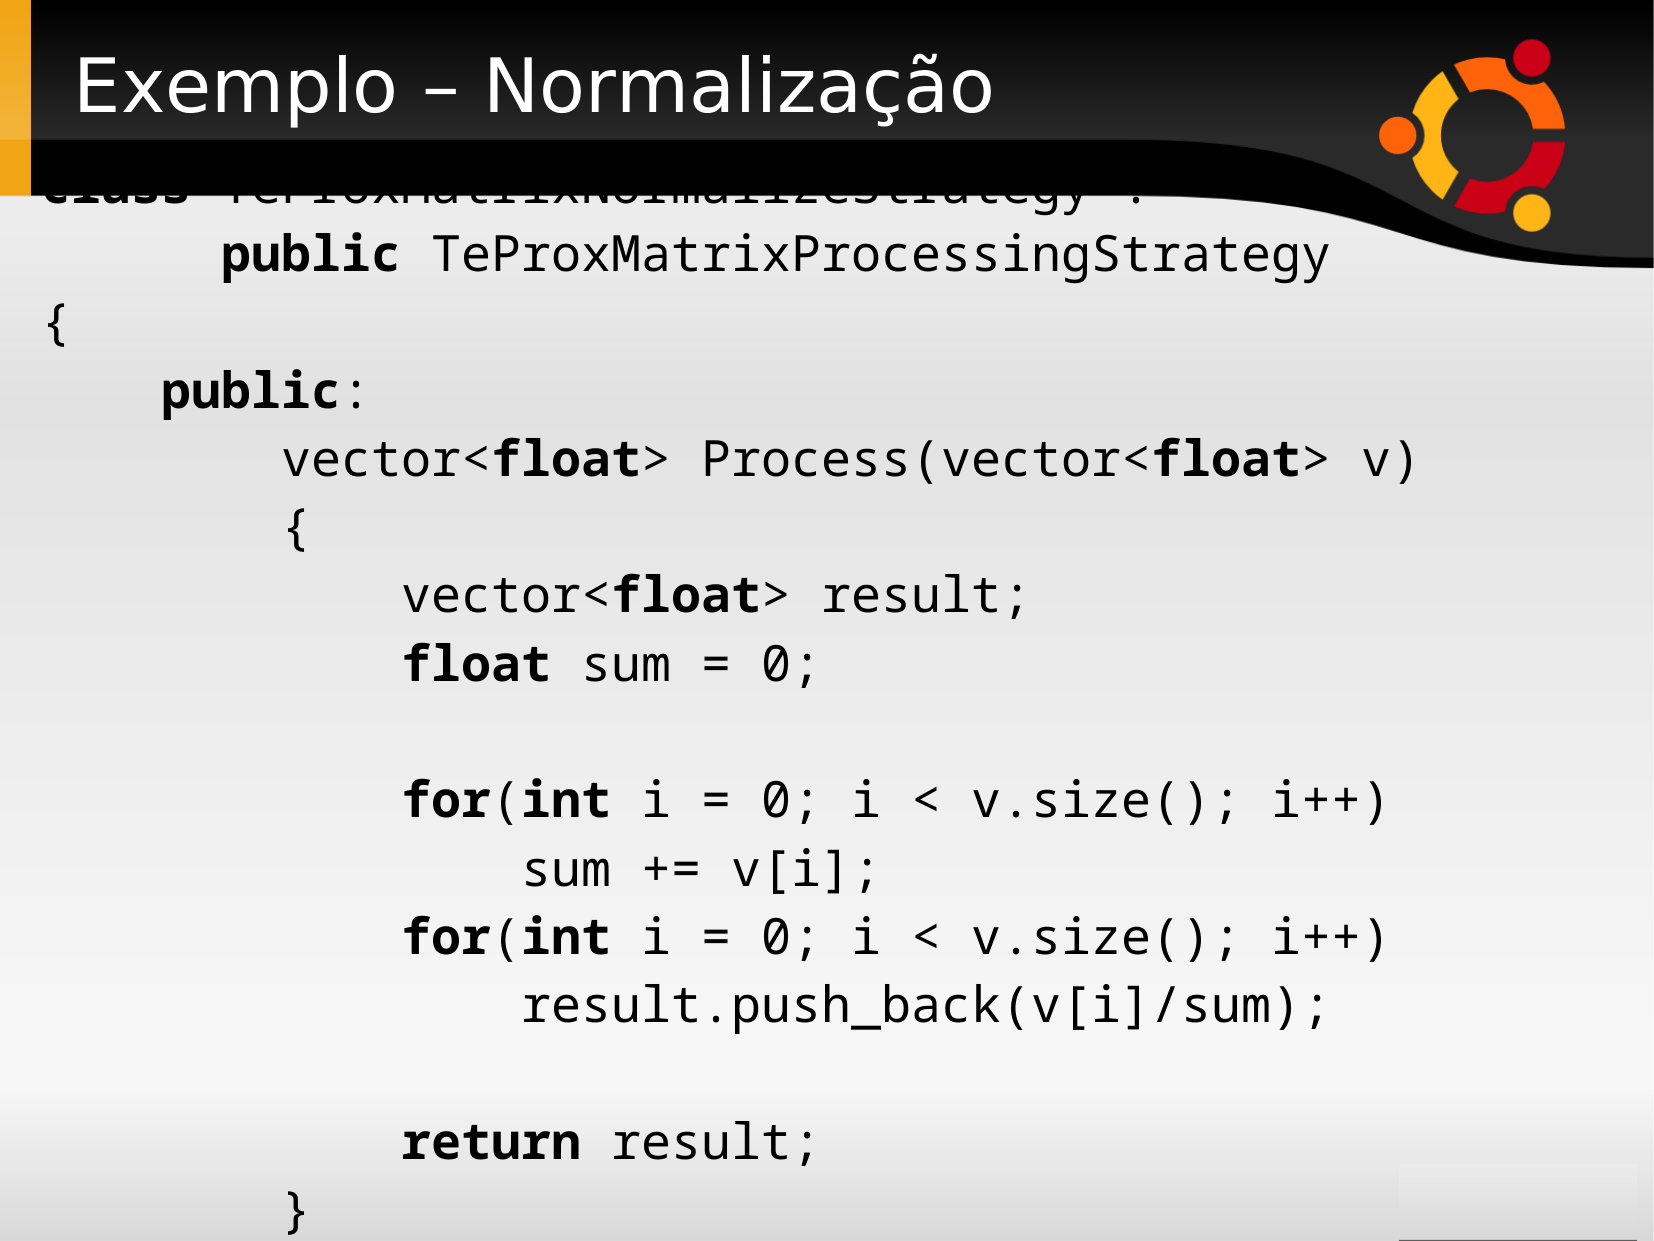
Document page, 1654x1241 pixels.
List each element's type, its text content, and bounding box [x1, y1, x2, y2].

text_box class TeProxMatrixNormalizeStrategy : public TeProxMatrixProcessingStrategy { public: vector<float> Process(vector<float> v) { vector<float> result; float sum = 0; for(int i = 0; i < v.size(); i++) sum += v[i]; for(int i = 0; i < v.size(); i++) result.push_back(v[i]/sum); return result; } }; [41, 173, 1636, 1241]
text_box Exemplo – Normalização [59, 35, 1034, 138]
picture [0, 0, 1654, 1241]
